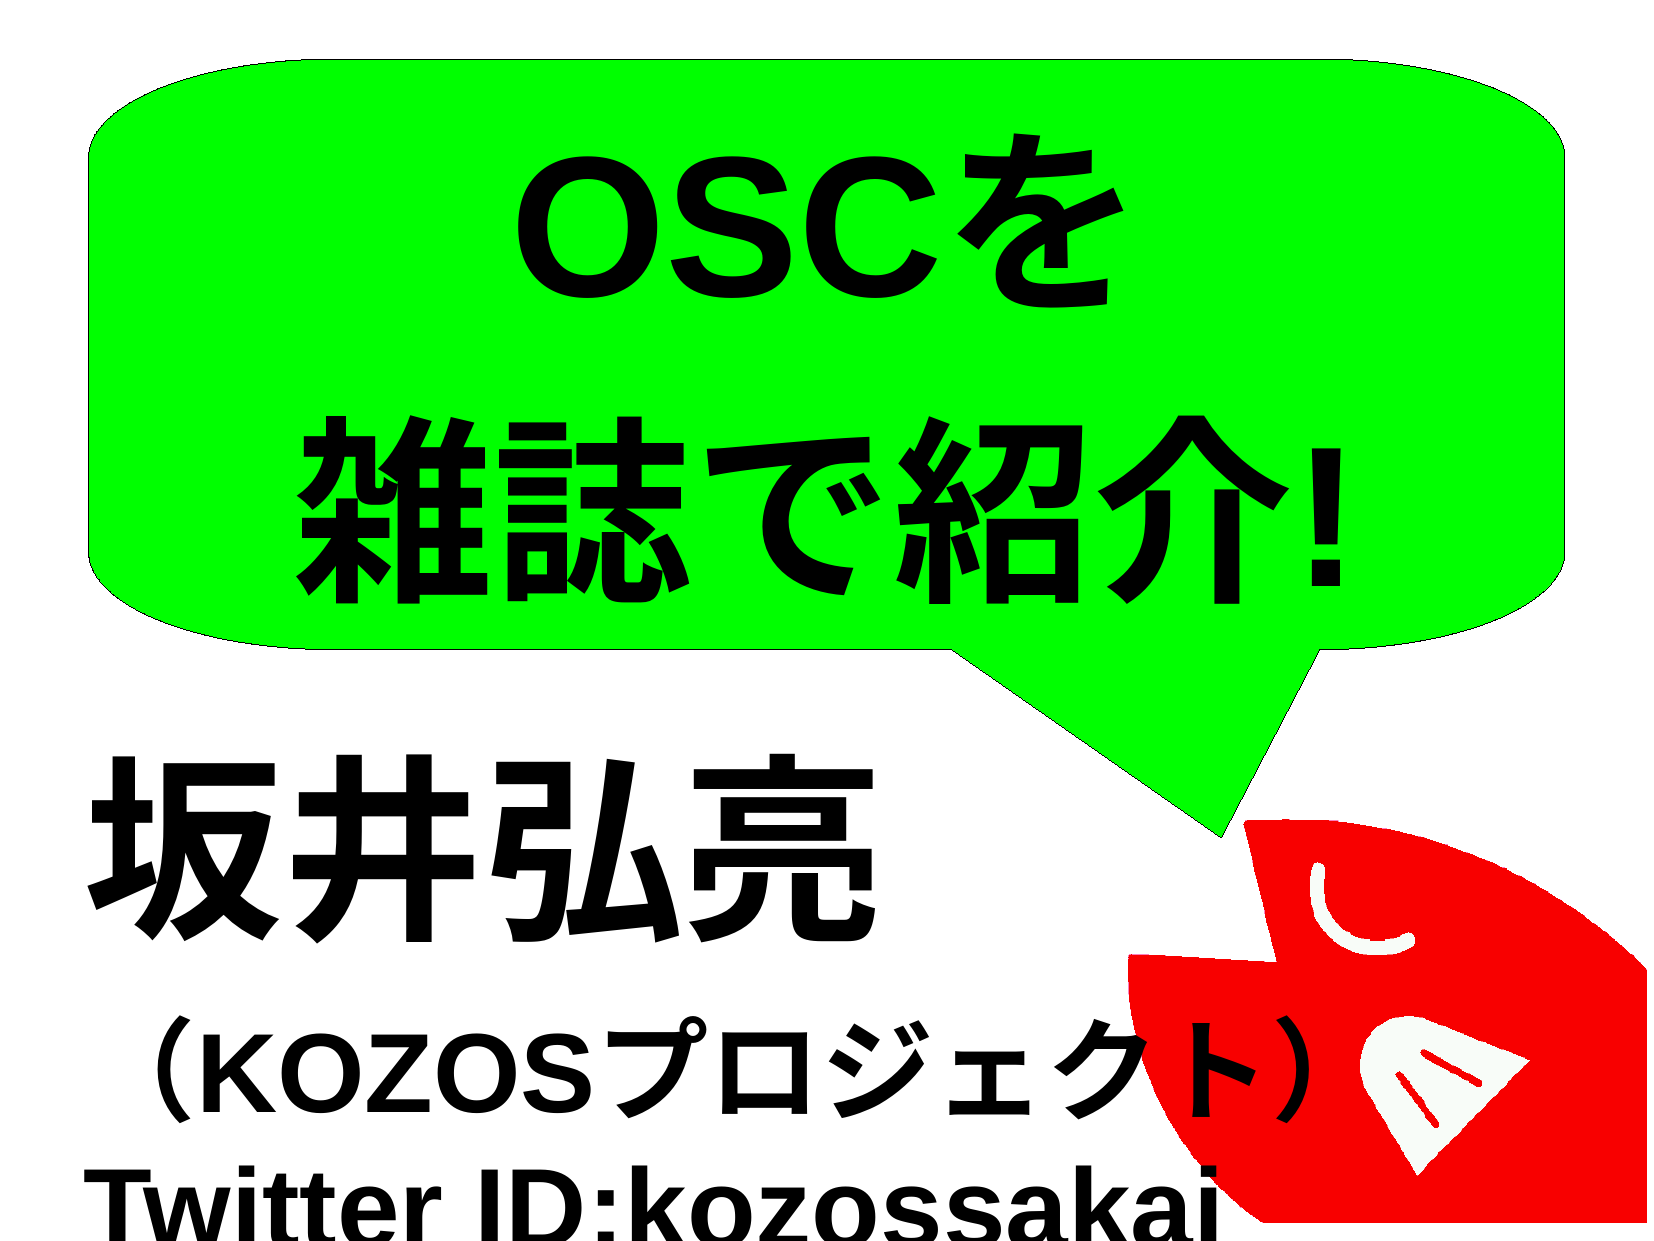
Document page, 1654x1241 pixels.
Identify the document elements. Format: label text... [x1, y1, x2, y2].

text_box OSCを 雑誌で紹介! [88, 59, 1565, 797]
picture [1152, 1219, 1170, 1223]
text_box 坂井弘亮 （KOZOSプロジェクト） Twitter ID:kozossakai [68, 685, 1241, 1152]
picture [1092, 797, 1647, 1223]
